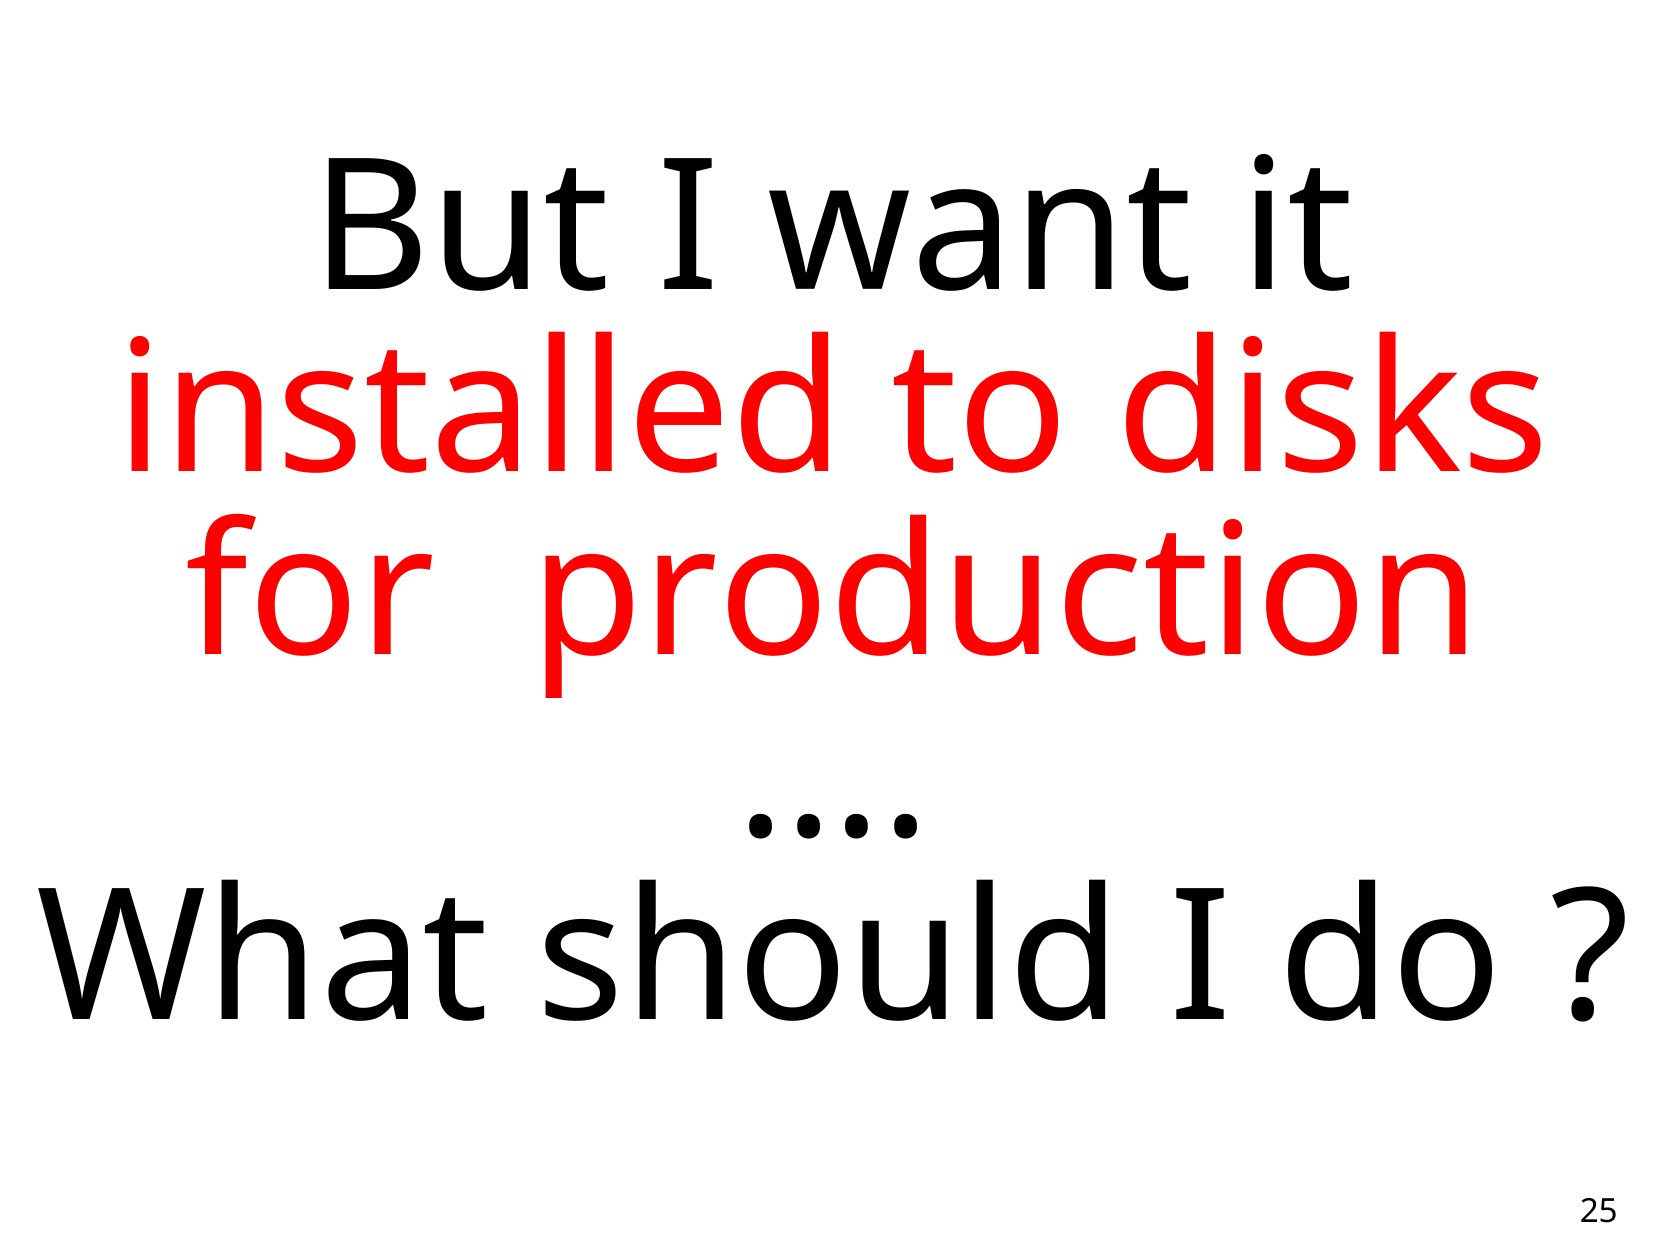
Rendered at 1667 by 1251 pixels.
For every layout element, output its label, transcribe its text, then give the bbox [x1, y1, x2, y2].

text_box But I want it installed to disks for production …. What should I do ? [0, 135, 1667, 1064]
